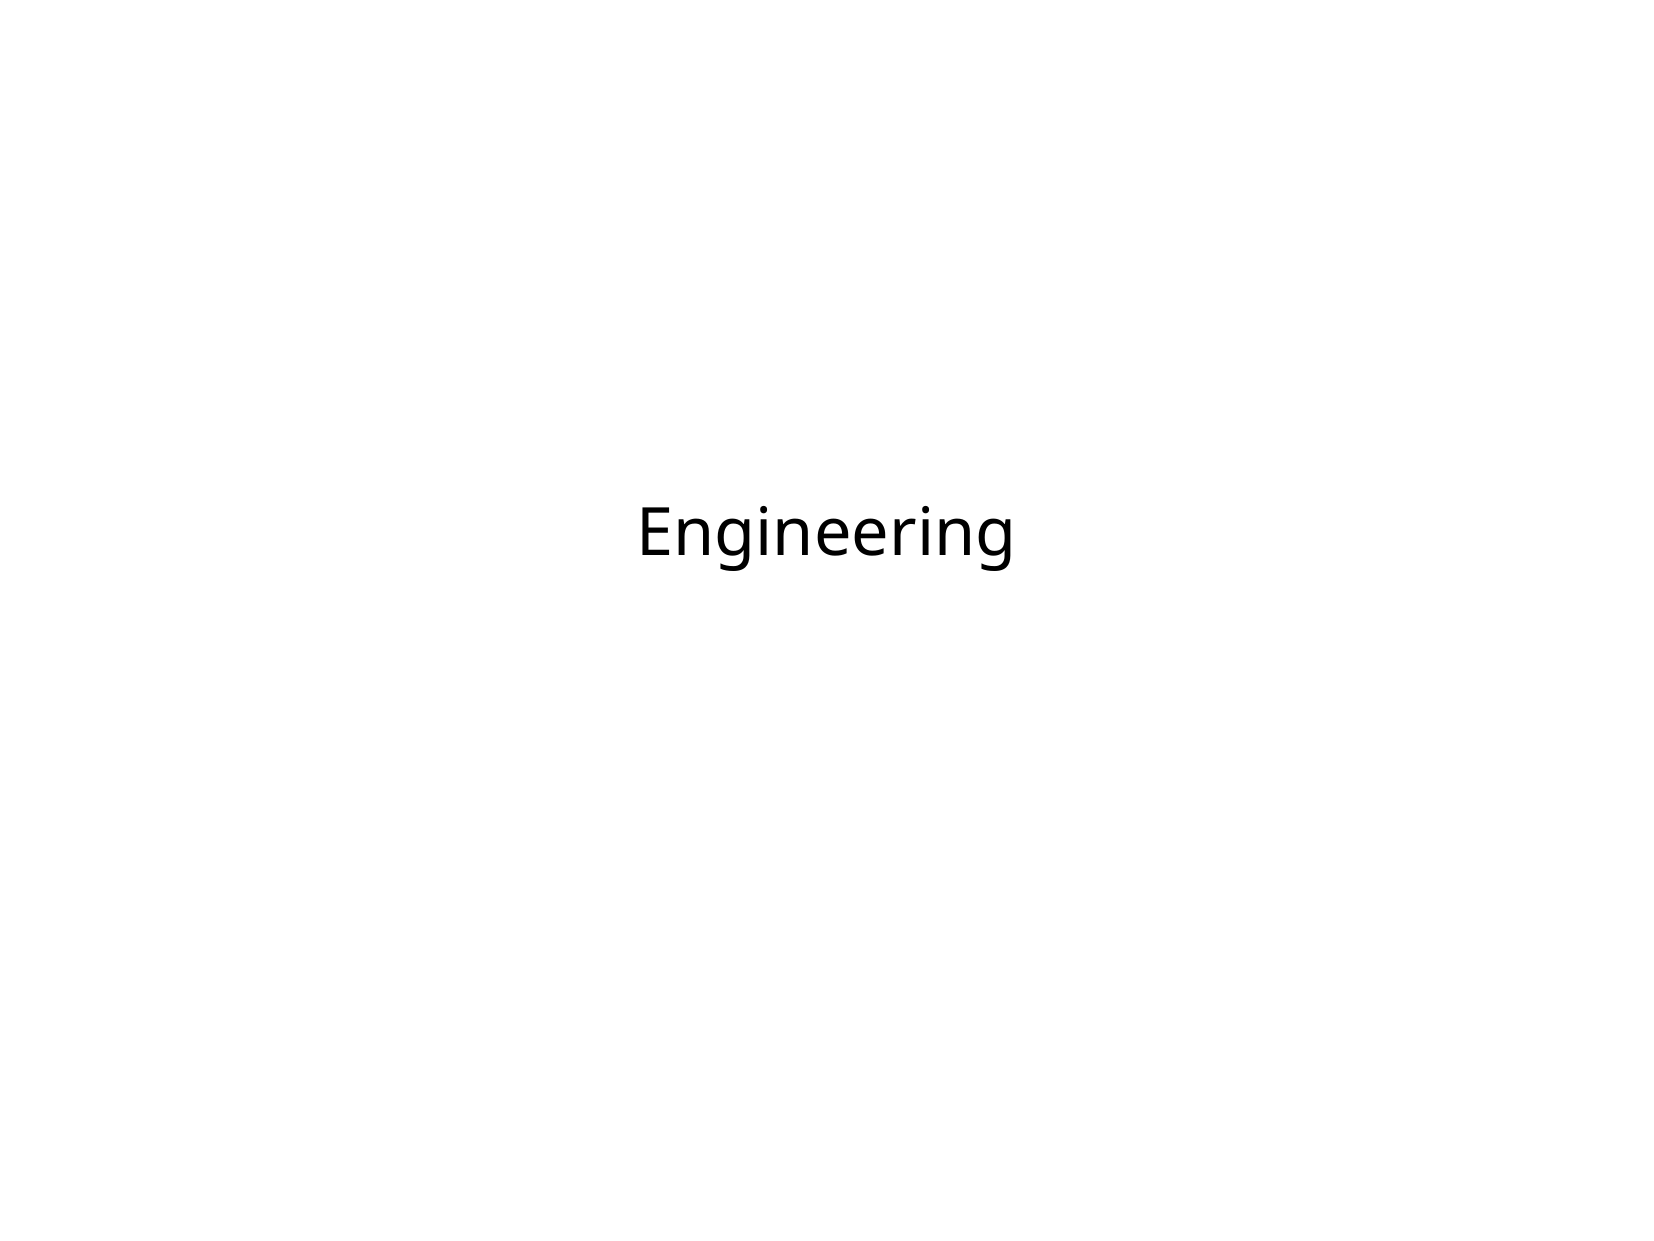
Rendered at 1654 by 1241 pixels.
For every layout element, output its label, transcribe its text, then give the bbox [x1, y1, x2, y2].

subtitle Engineering [82, 49, 1571, 1010]
